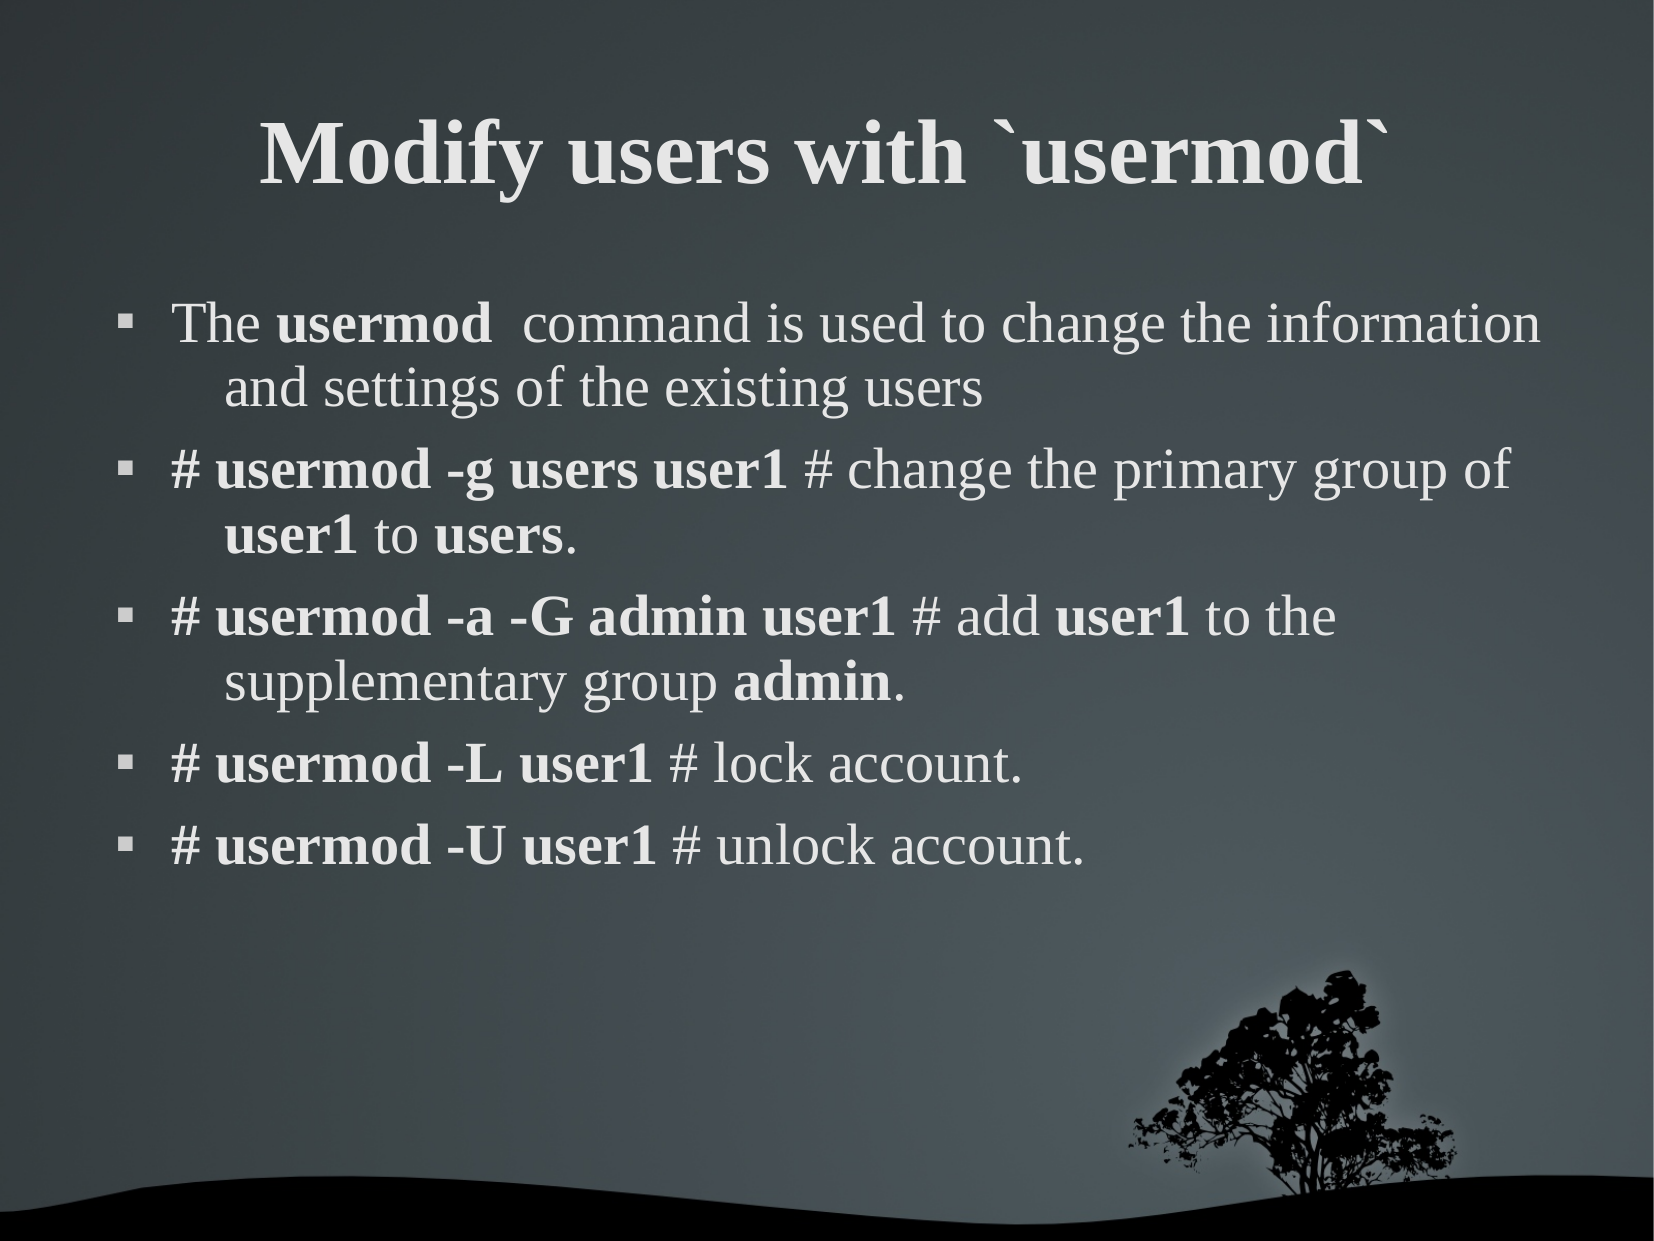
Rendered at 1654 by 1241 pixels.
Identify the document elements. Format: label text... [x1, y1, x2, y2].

picture [0, 0, 1654, 1241]
title Modify users with `usermod` [82, 49, 1571, 257]
list The usermod command is used to change the information and settings of the existing users # usermod -g users user1 # change the primary group of user1 to users. # usermod -a -G admin user1 # add user1 to the supplementary group admin. # usermod -L user1 # lock account. # usermod -U user1 # unlock account. [82, 290, 1571, 1109]
